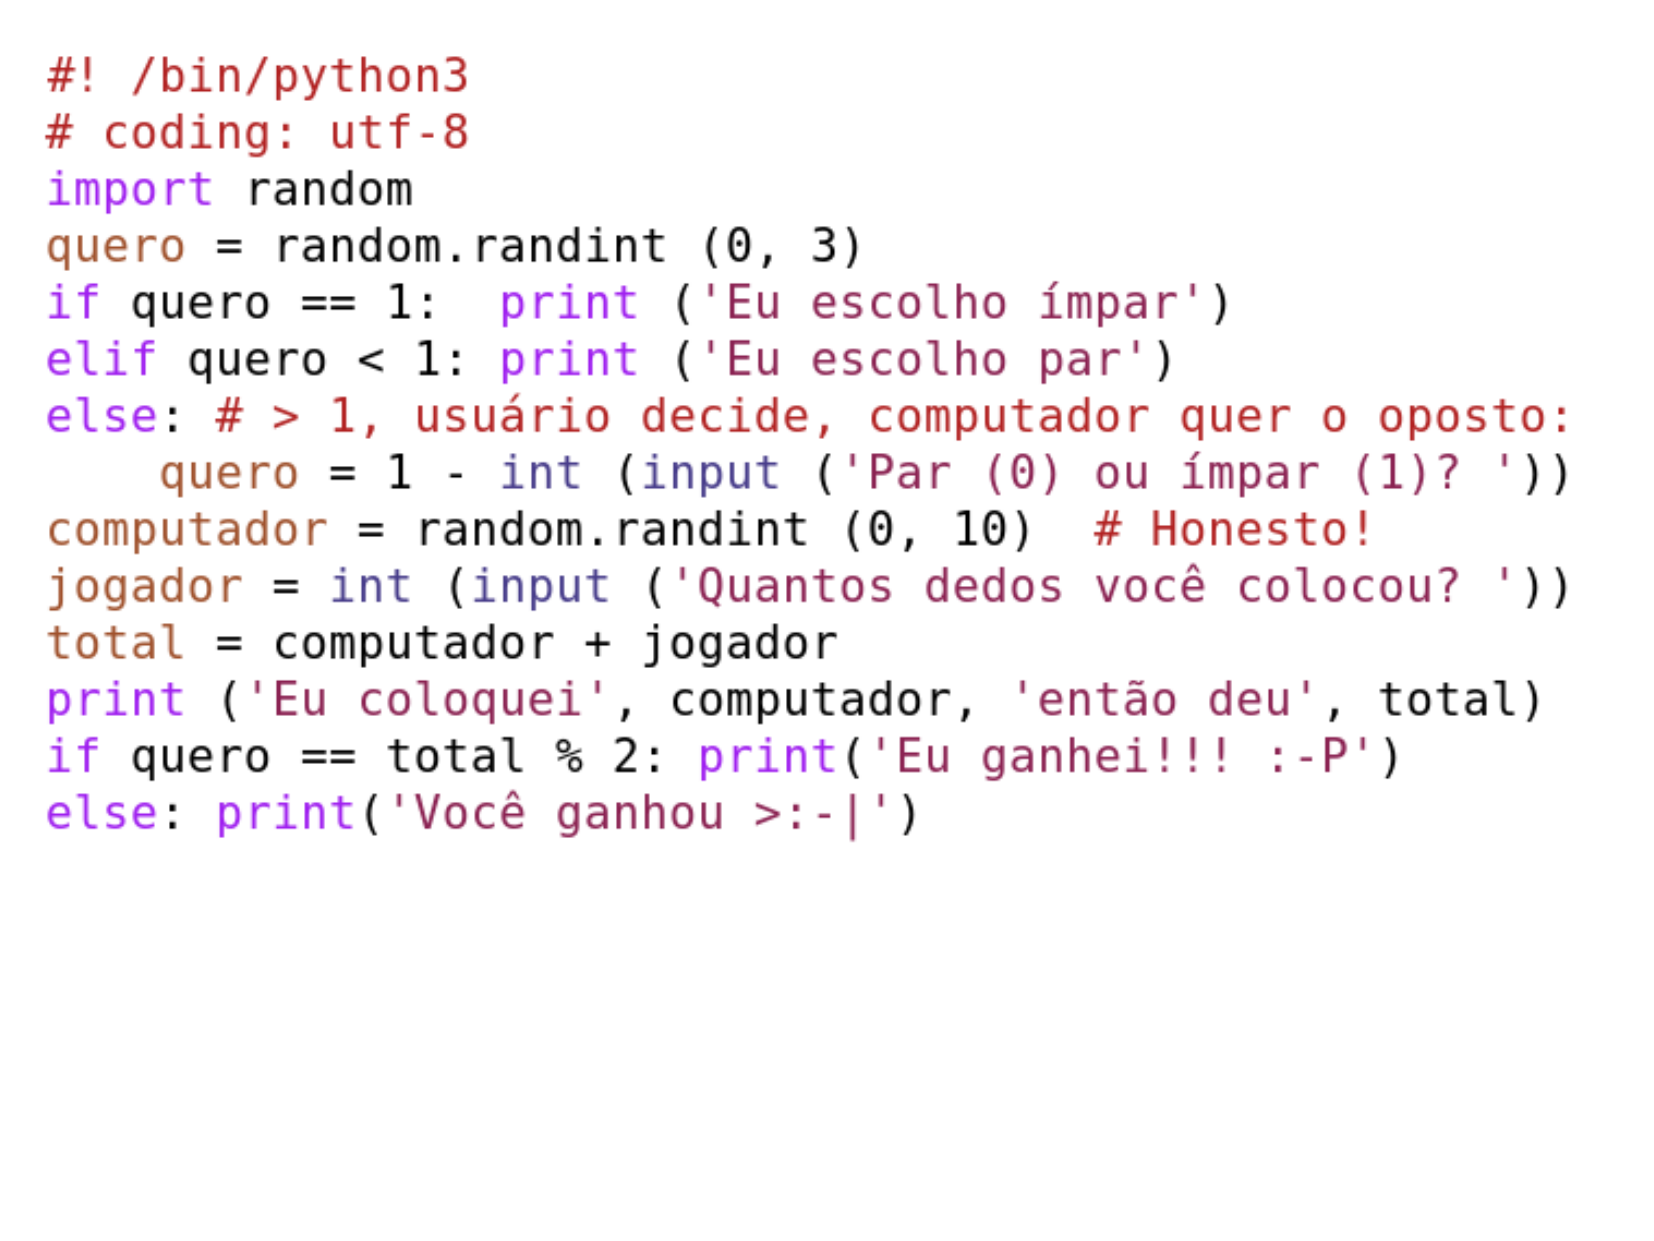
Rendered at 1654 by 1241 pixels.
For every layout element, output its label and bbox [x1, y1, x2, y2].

picture [35, 42, 1607, 886]
